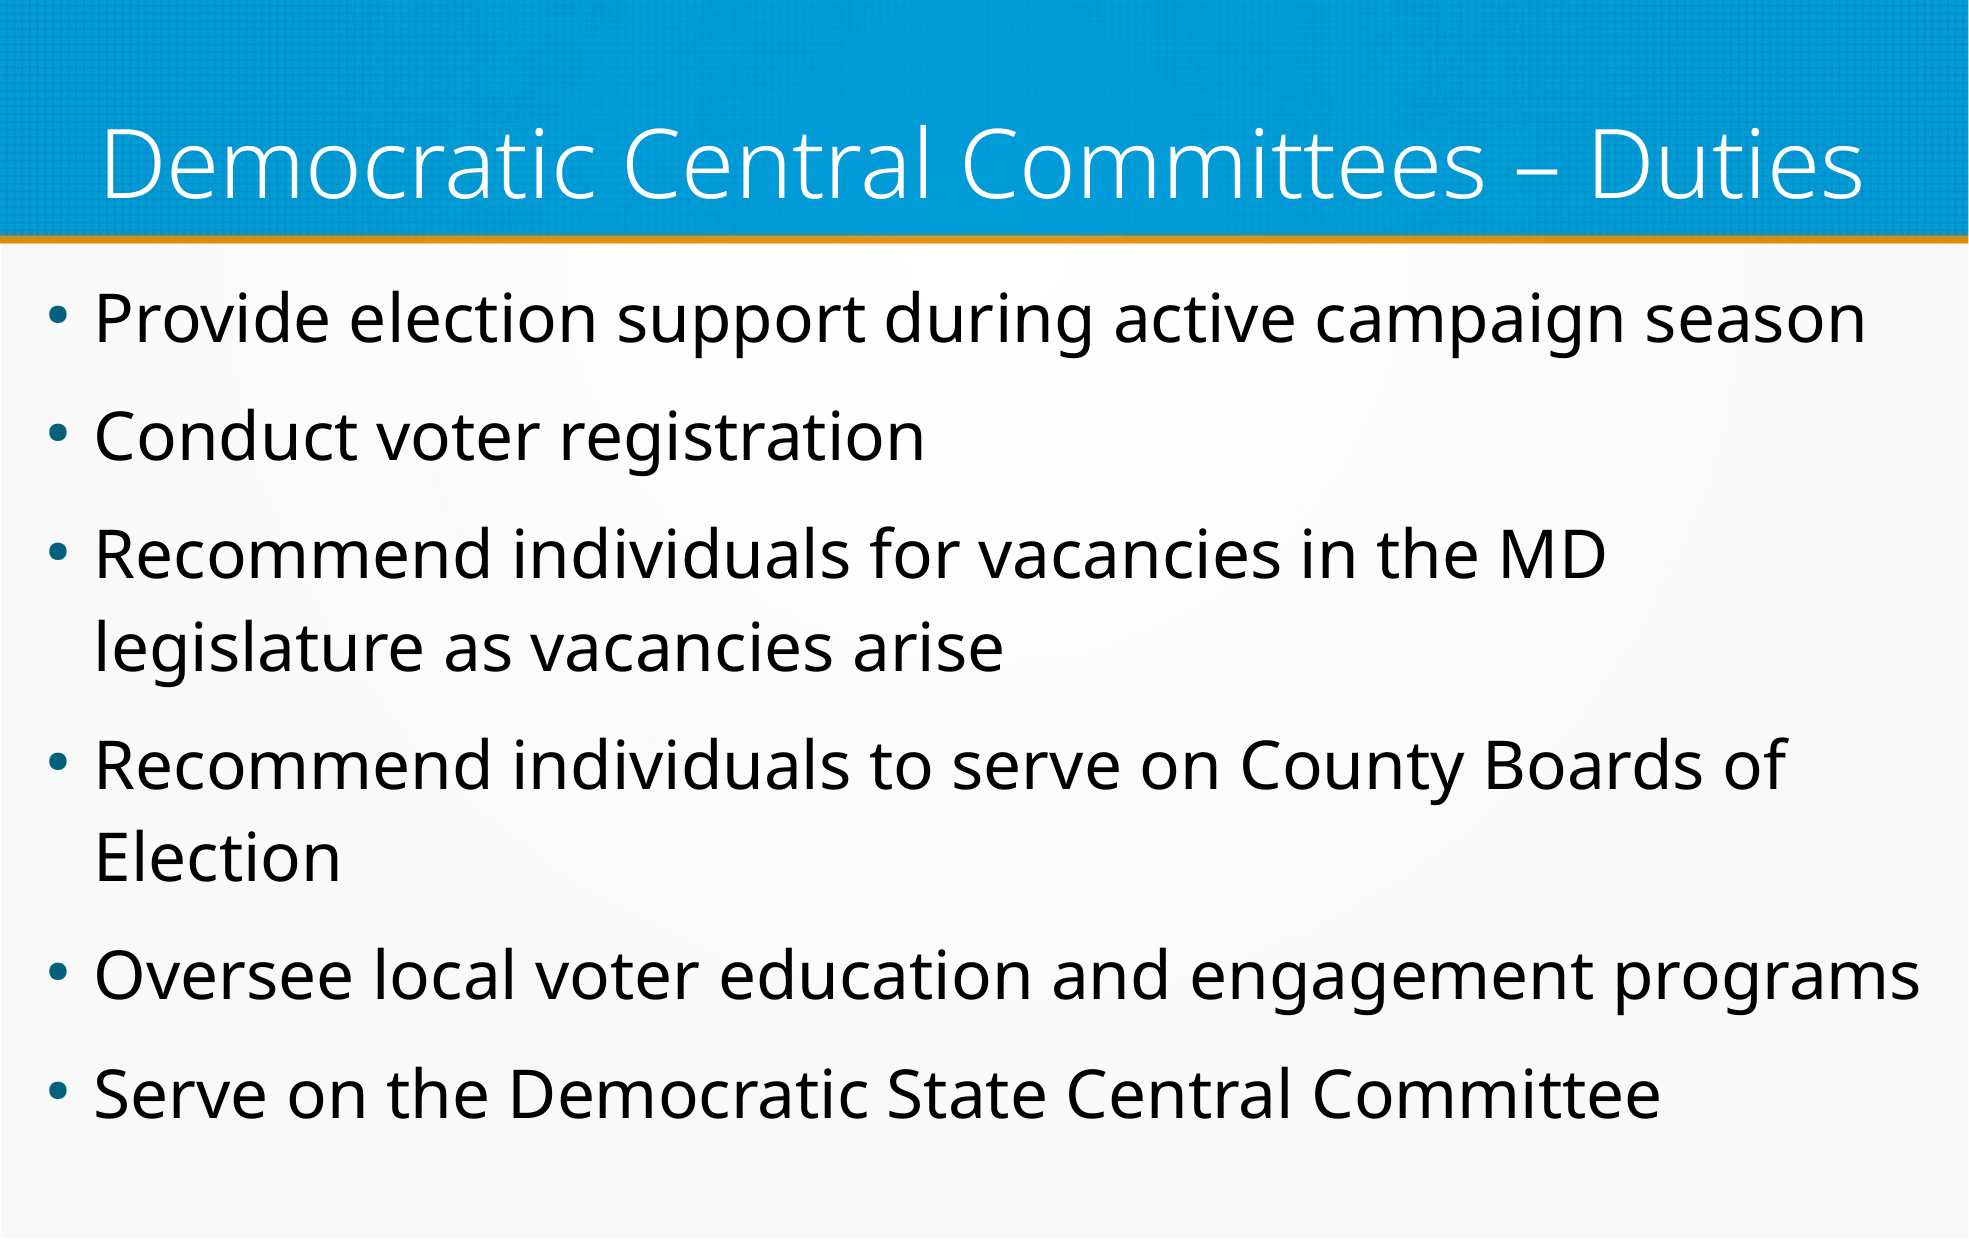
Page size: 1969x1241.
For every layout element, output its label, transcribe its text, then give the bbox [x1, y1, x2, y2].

picture [0, 233, 1969, 1241]
title Democratic Central Committees – Duties [98, 19, 1870, 227]
list Provide election support during active campaign season Conduct voter registration Recommend individuals for vacancies in the MD legislature as vacancies arise Recommend individuals to serve on County Boards of Election Oversee local voter education and engagement programs Serve on the Democratic State Central Committee [30, 270, 1951, 1216]
